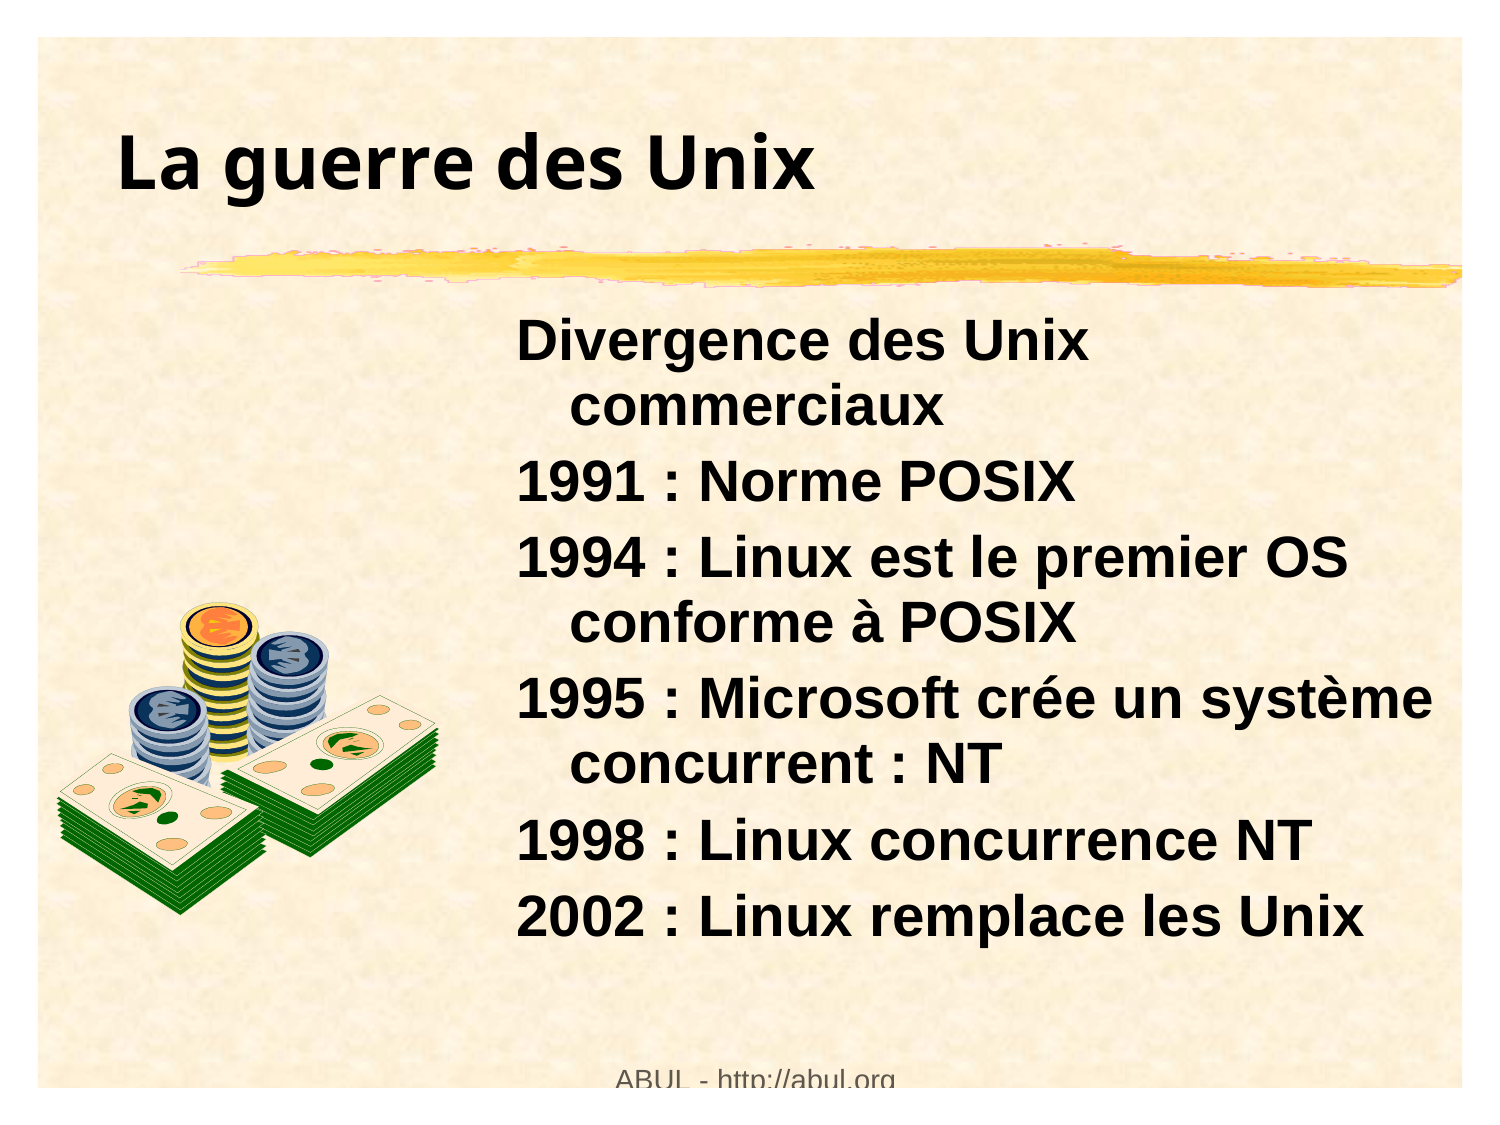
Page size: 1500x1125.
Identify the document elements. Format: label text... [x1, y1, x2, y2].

picture [794, 1082, 801, 1088]
picture [639, 1081, 649, 1088]
picture [722, 1076, 729, 1088]
picture [811, 1076, 818, 1088]
title La guerre des Unix [101, 72, 1312, 248]
picture [738, 1076, 743, 1088]
list Divergence des Unix commerciaux 1991 : Norme POSIX 1994 : Linux est le premier OS conforme à POSIX 1995 : Microsoft crée un système concurrent : NT 1998 : Linux concurrence NT 2002 : Linux remplace les Unix [483, 299, 1463, 1049]
picture [639, 1072, 648, 1078]
picture [620, 1073, 627, 1082]
picture [618, 1084, 630, 1088]
picture [37, 37, 1463, 1088]
picture [883, 1076, 891, 1088]
picture [858, 1076, 866, 1088]
picture [754, 1076, 761, 1088]
